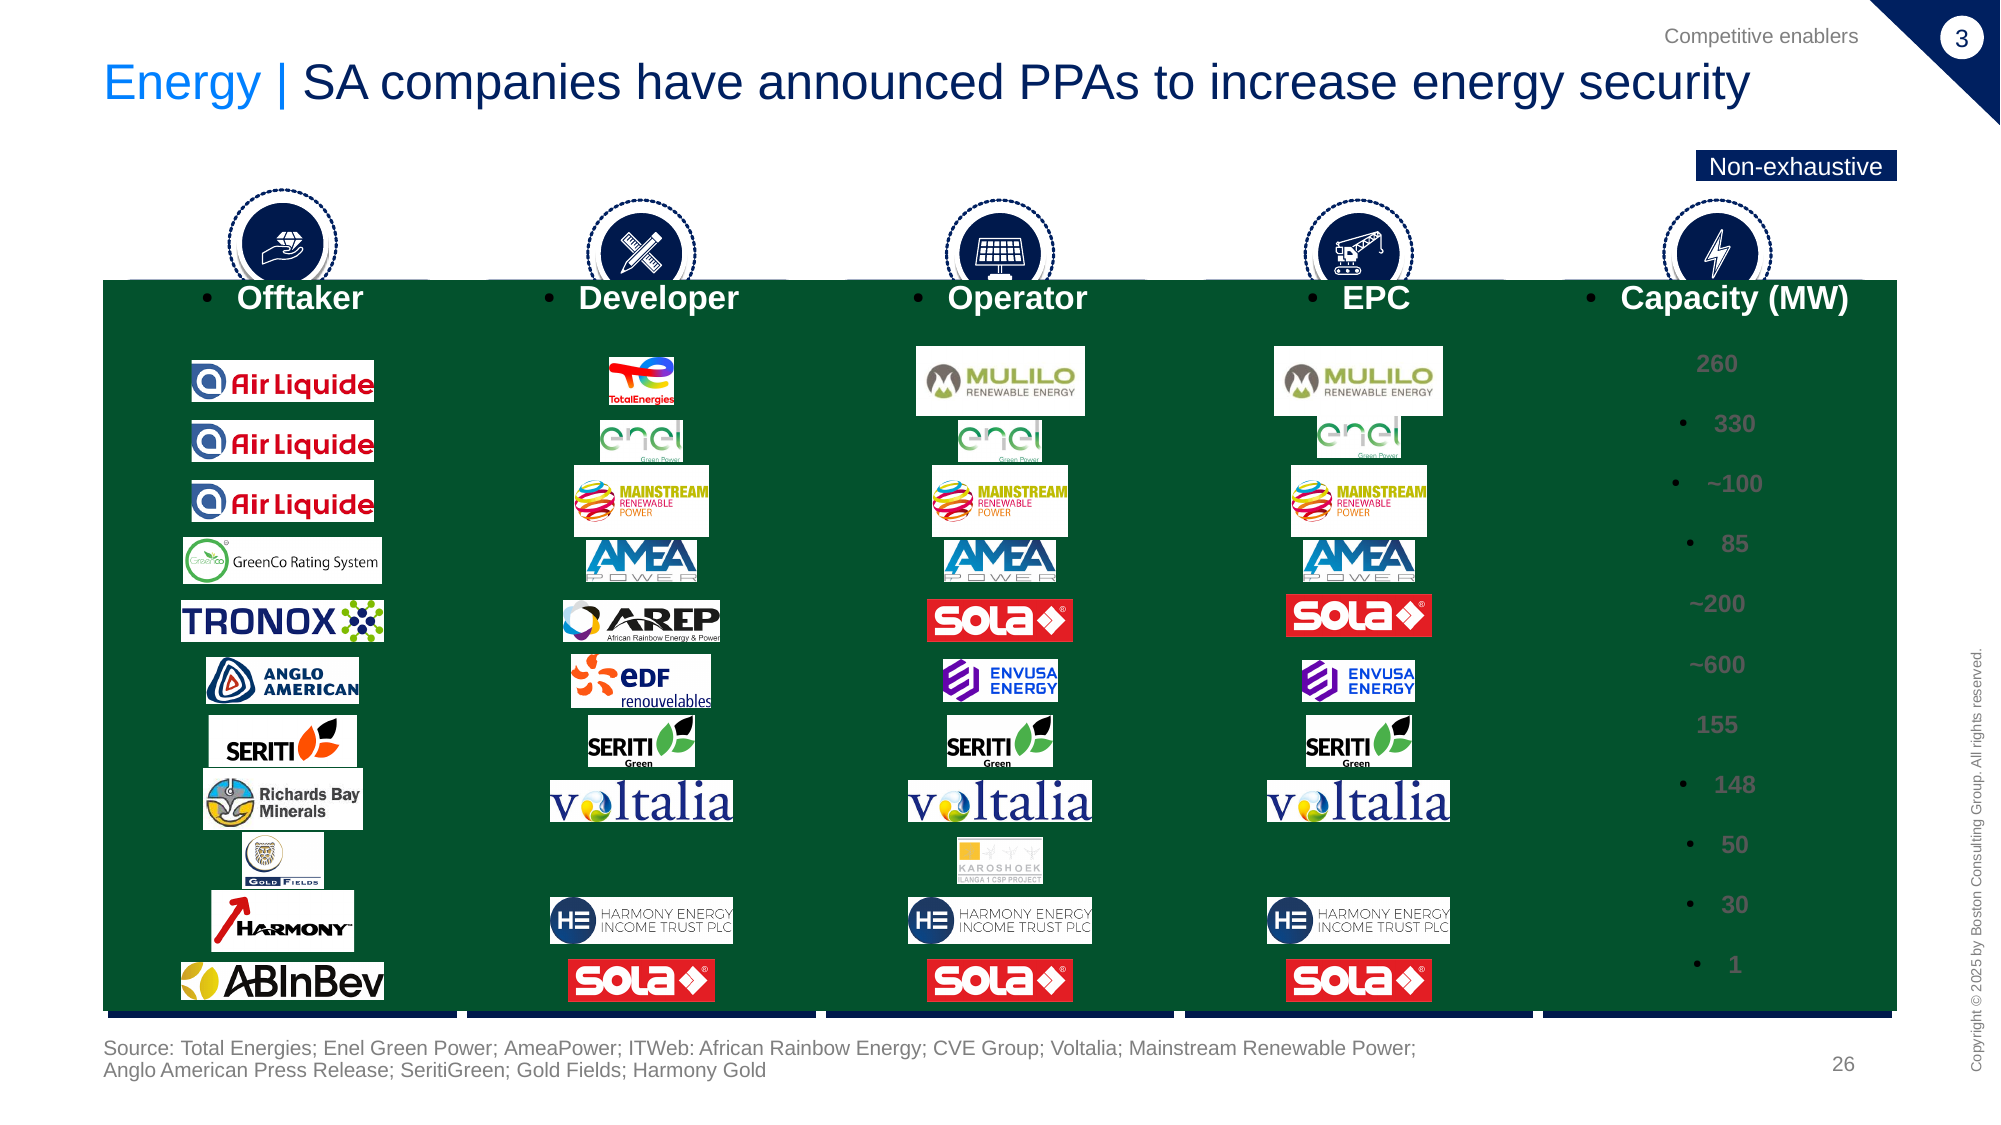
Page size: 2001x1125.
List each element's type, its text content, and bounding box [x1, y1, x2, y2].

text_box Source: Total Energies; Enel Green Power ; Amea Power; ITWeb: African Rainbow Energy; CVE Group; Voltalia; Mainstream Renewable Power; Anglo American Press Release; Seriti Green; Gold Fields; Harmony Gold [103, 1037, 1585, 1082]
text_box [597, 210, 686, 280]
picture [181, 962, 384, 1000]
picture [947, 715, 1053, 767]
table_cell [462, 891, 821, 951]
picture [550, 780, 733, 822]
picture [927, 959, 1073, 1002]
picture [1286, 594, 1432, 637]
picture [1274, 346, 1443, 458]
table_cell [1179, 410, 1538, 470]
picture [181, 600, 384, 642]
table_cell [462, 650, 821, 710]
table_cell [1427, 470, 1538, 530]
picture [1267, 897, 1450, 944]
picture [927, 600, 1073, 642]
table_header Operator [821, 280, 1179, 350]
picture [563, 600, 720, 642]
table_header Developer [462, 280, 821, 350]
table_cell [821, 891, 1179, 951]
table_cell [103, 830, 462, 891]
text_box [1869, 0, 2000, 126]
table_cell [1179, 830, 1538, 891]
picture [588, 715, 695, 767]
picture [191, 480, 374, 522]
table_cell [1179, 470, 1291, 530]
table_cell [1179, 710, 1538, 770]
picture [908, 780, 1092, 822]
table_cell 1 [1538, 951, 1897, 1011]
table_cell [1179, 770, 1538, 830]
table_cell [1179, 350, 1274, 410]
text_box [1673, 210, 1762, 280]
table_cell 50 [1538, 830, 1897, 891]
table_cell [355, 891, 462, 951]
table_cell [1443, 350, 1538, 410]
table_cell [103, 350, 462, 410]
table_cell [821, 590, 1179, 650]
picture [183, 537, 382, 584]
picture [550, 897, 733, 944]
text_box [1314, 210, 1403, 280]
table_cell 330 [1538, 410, 1897, 470]
picture [203, 768, 363, 830]
picture [586, 540, 697, 582]
table_cell [363, 770, 462, 830]
table_cell [1068, 470, 1179, 530]
picture [191, 360, 374, 402]
picture [211, 890, 355, 952]
table_cell [462, 710, 821, 770]
text_box [956, 210, 1044, 280]
title Energy | SA companies have announced PPAs to increase energy security [103, 55, 1897, 111]
picture [609, 357, 674, 405]
table_cell [103, 891, 211, 951]
table_cell 260 [1538, 350, 1897, 410]
table_cell 85 [1538, 530, 1897, 590]
table_cell [103, 410, 462, 470]
table_cell [821, 650, 1179, 710]
picture [1303, 540, 1415, 582]
picture [908, 897, 1092, 944]
picture [571, 654, 711, 708]
table_cell [821, 530, 1179, 590]
table_cell [821, 350, 916, 410]
text_box [1185, 1011, 1533, 1018]
table_header EPC [1179, 280, 1538, 350]
table_cell ~600 [1538, 650, 1897, 710]
table_cell 148 [1538, 770, 1897, 830]
table_cell [103, 590, 462, 650]
picture [932, 465, 1068, 537]
picture [943, 660, 1058, 702]
table_cell [103, 530, 462, 590]
table_cell [103, 710, 462, 770]
table_cell [103, 470, 462, 530]
table_cell [821, 410, 1179, 470]
table_cell [103, 770, 203, 830]
table_cell [462, 530, 821, 590]
picture [574, 465, 709, 537]
picture [916, 346, 1085, 416]
text_box [1543, 1011, 1892, 1018]
picture [206, 657, 359, 704]
table_cell [462, 770, 821, 830]
table_cell 155 [1538, 710, 1897, 770]
table_cell [462, 951, 821, 1011]
table_cell [821, 951, 1179, 1011]
picture [242, 832, 324, 889]
picture [1286, 959, 1432, 1002]
table_header Offtaker [103, 280, 462, 350]
table_cell [1179, 951, 1538, 1011]
picture [1291, 465, 1427, 537]
picture [600, 420, 683, 462]
picture [191, 420, 374, 462]
table_cell [821, 710, 1179, 770]
table_cell [1179, 530, 1538, 590]
table_cell ~200 [1538, 590, 1897, 650]
table_cell [821, 470, 932, 530]
picture [1306, 715, 1412, 767]
table_cell [821, 770, 1179, 830]
table_cell [462, 590, 821, 650]
table_cell [103, 650, 462, 710]
table_cell [462, 410, 821, 470]
text_box Non-exhaustive [1696, 150, 1897, 181]
table_cell 30 [1538, 891, 1897, 951]
table_header Capacity (MW) [1538, 280, 1897, 350]
table_cell [1085, 350, 1179, 410]
text_box 3 [1940, 15, 1984, 60]
picture [1302, 660, 1415, 702]
table_cell [462, 830, 821, 891]
table_cell [709, 470, 821, 530]
table_cell [462, 470, 574, 530]
text_box [826, 1011, 1174, 1018]
table_cell [821, 830, 1179, 891]
table_cell ~100 [1538, 470, 1897, 530]
picture [944, 540, 1056, 582]
table_cell [1179, 650, 1538, 710]
picture [958, 420, 1042, 462]
text_box [108, 1011, 457, 1018]
table_cell [103, 951, 462, 1011]
table_cell [1179, 590, 1538, 650]
table_cell [462, 350, 821, 410]
text_box [127, 200, 430, 280]
picture [1267, 780, 1450, 822]
text_box [467, 1011, 816, 1018]
picture [957, 837, 1043, 884]
text_box Competitive enablers [1664, 14, 1881, 56]
table_cell [1179, 891, 1538, 951]
picture [568, 959, 715, 1002]
picture [208, 715, 357, 767]
